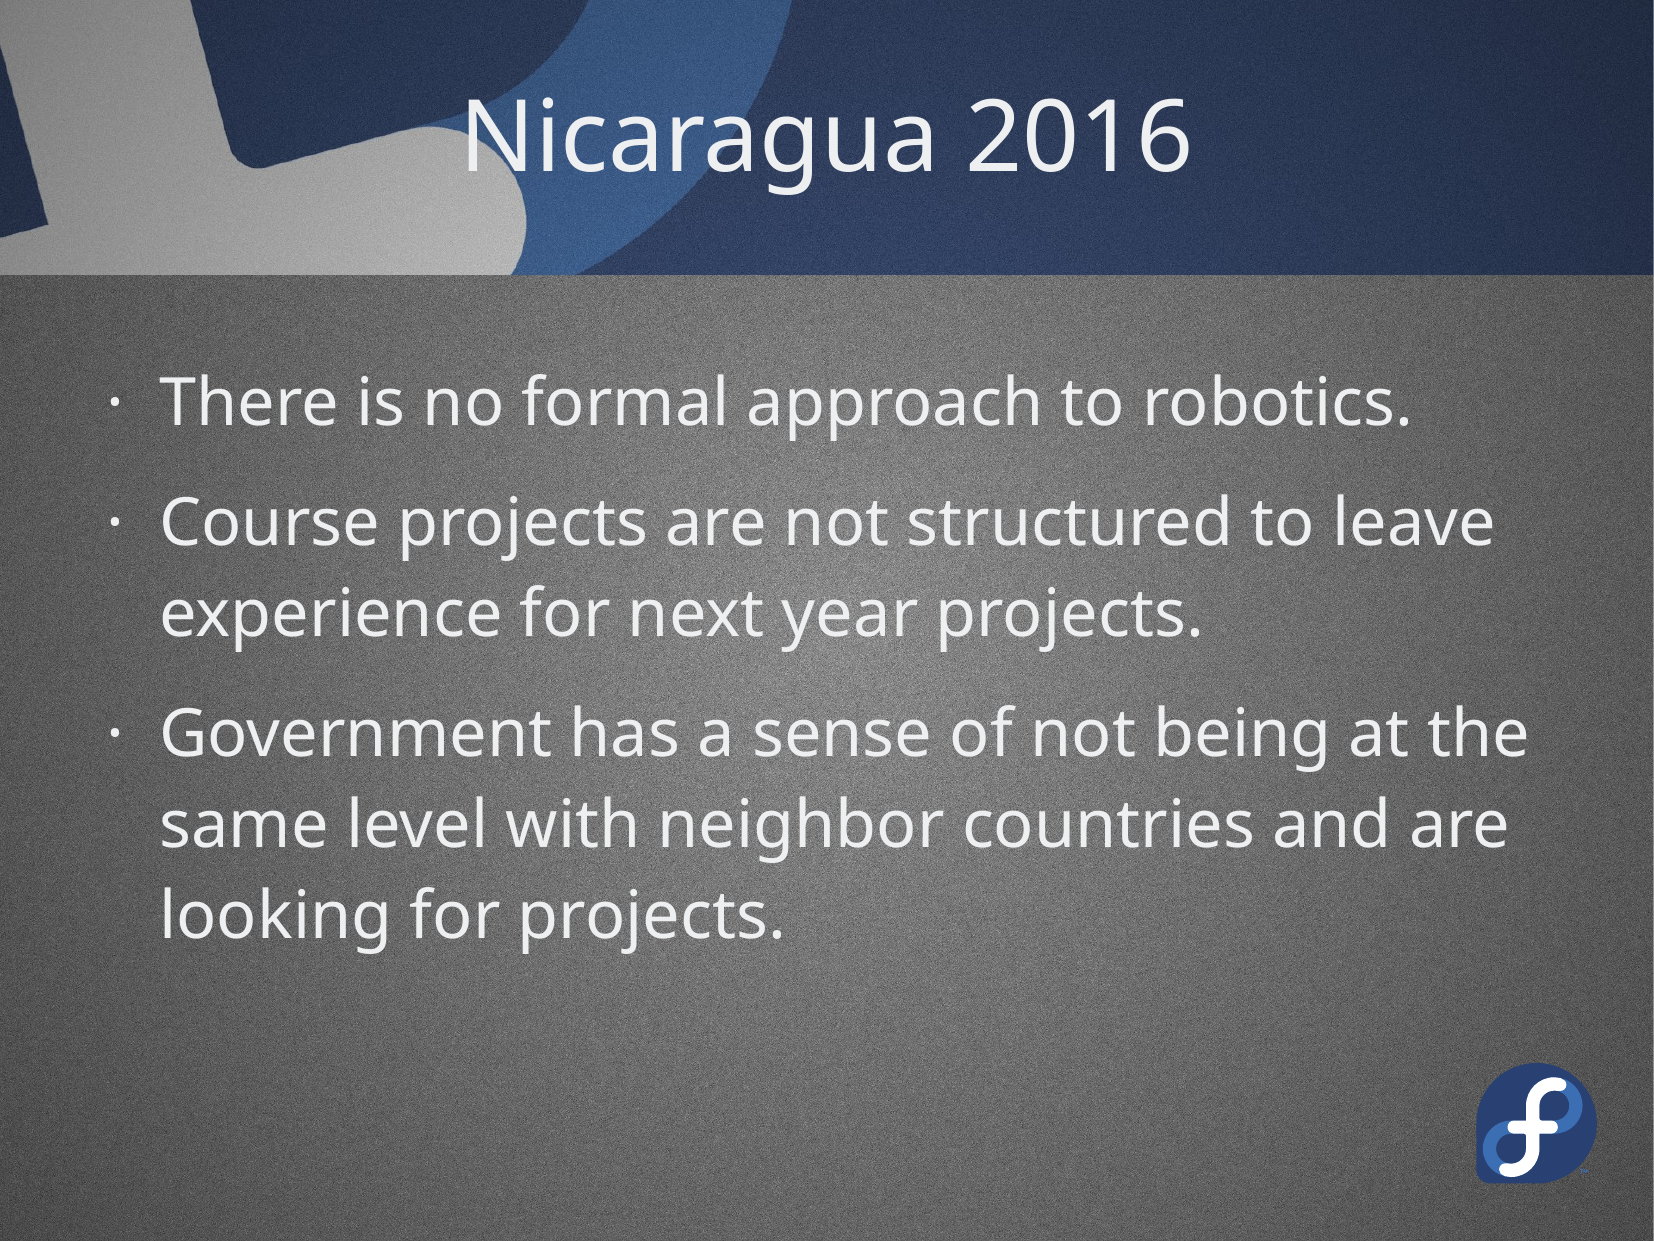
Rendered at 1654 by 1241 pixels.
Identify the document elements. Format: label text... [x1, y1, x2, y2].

title Nicaragua 2016 [88, 29, 1565, 237]
picture [0, 0, 1654, 1241]
list There is no formal approach to robotics. Course projects are not structured to leave experience for next year projects. Government has a sense of not being at the same level with neighbor countries and are looking for projects. [88, 354, 1565, 1095]
